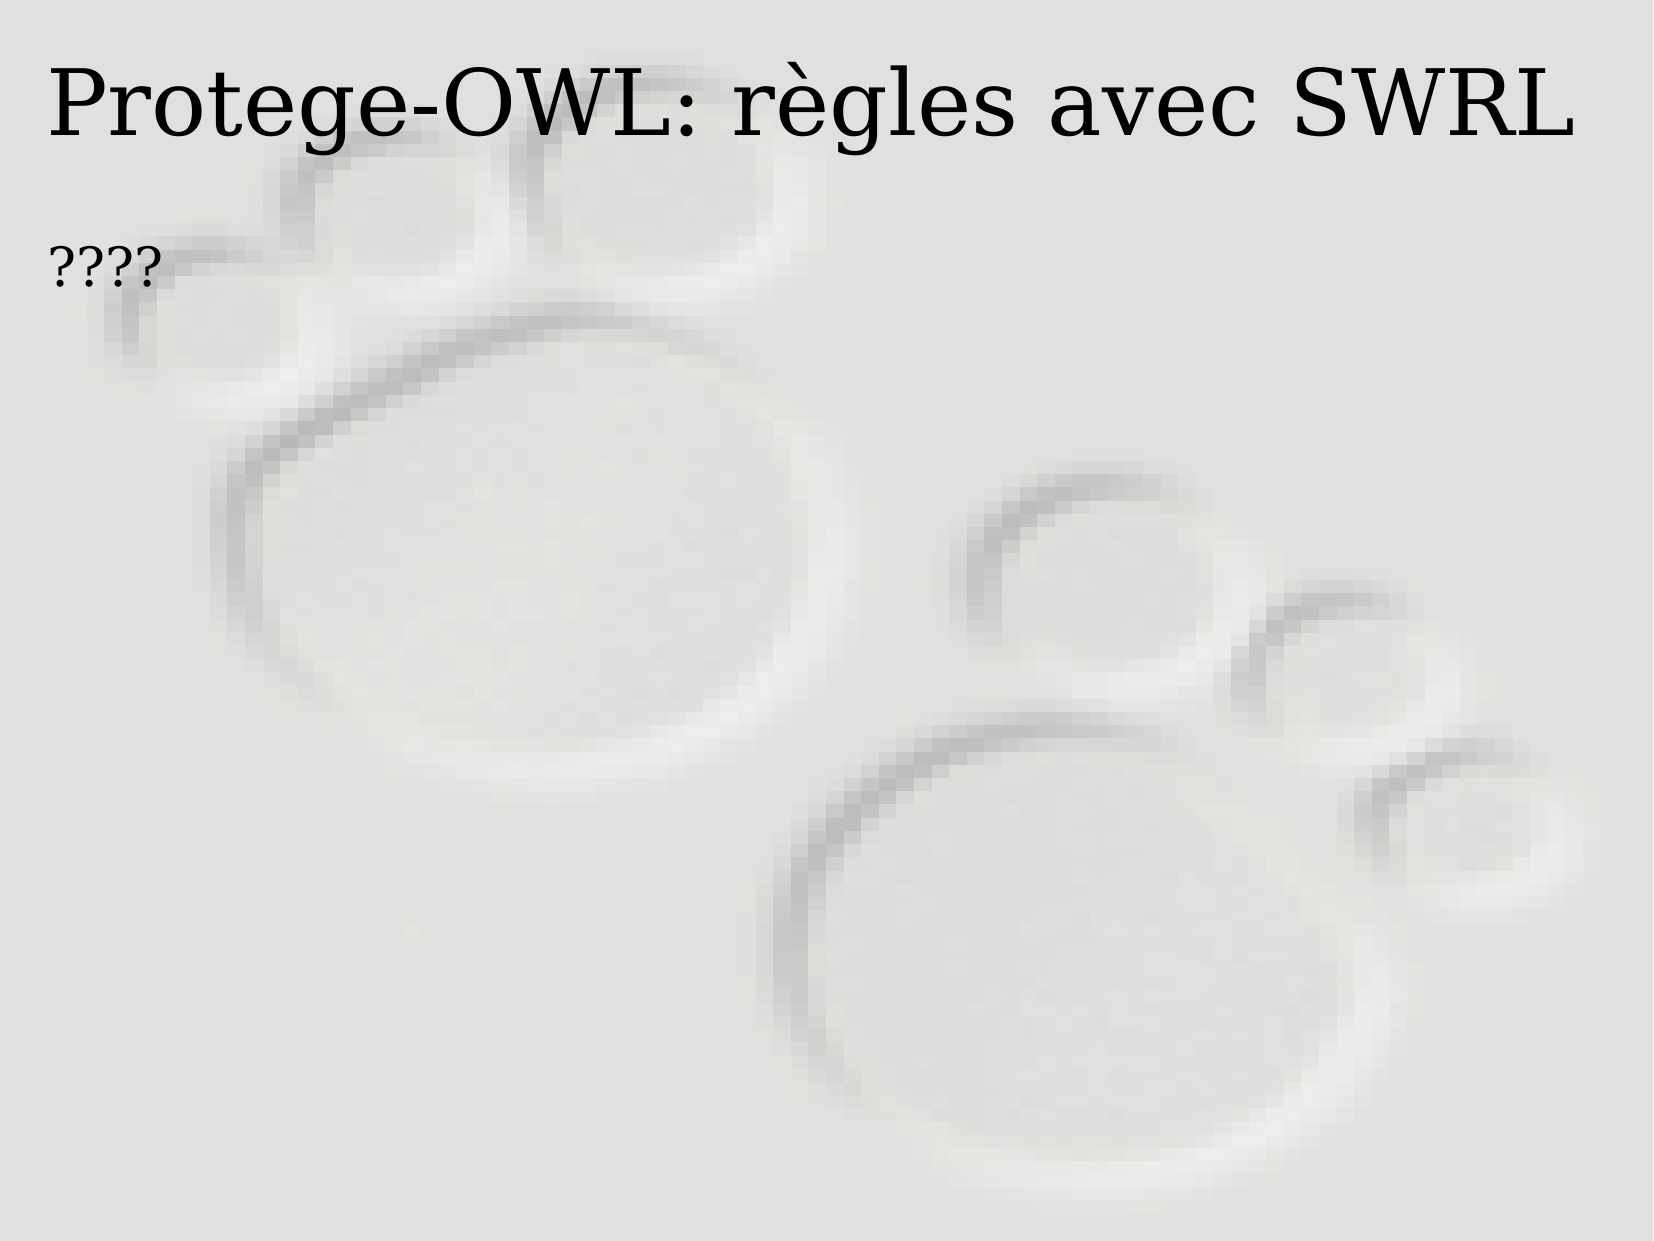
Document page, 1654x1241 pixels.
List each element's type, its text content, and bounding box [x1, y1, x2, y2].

picture [0, 0, 1654, 1241]
title Protege-OWL: règles avec SWRL [29, 0, 1595, 208]
list ???? [29, 236, 1595, 1152]
